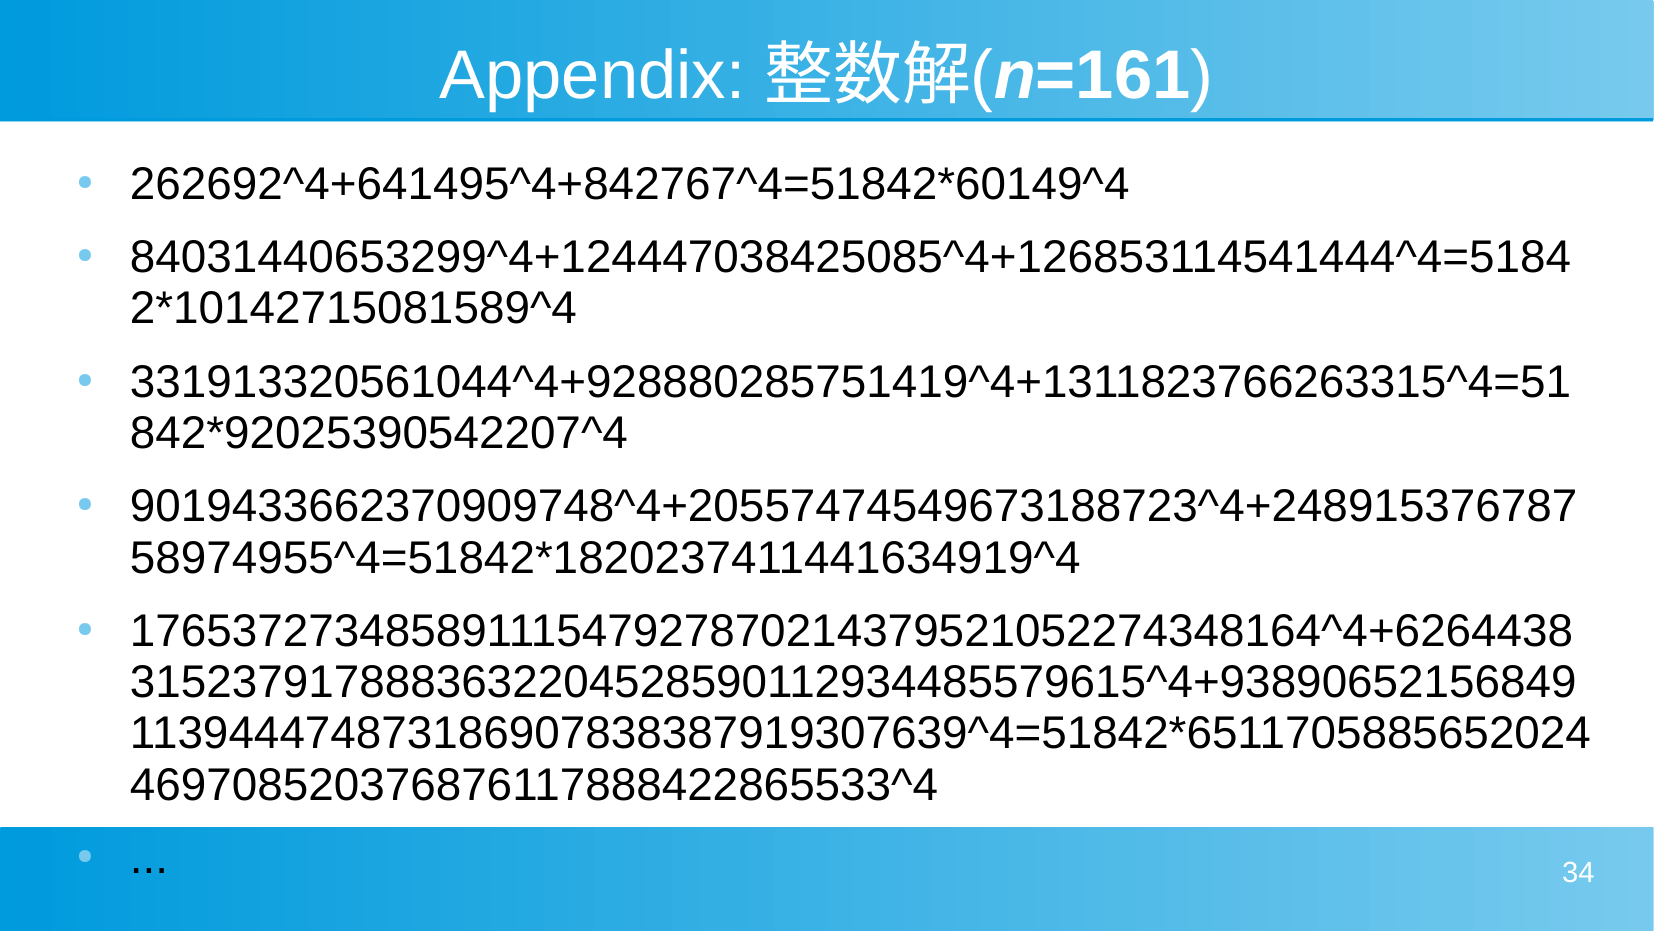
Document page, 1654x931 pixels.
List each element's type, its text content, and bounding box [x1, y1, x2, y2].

list 262692^4+641495^4+842767^4=51842*60149^4 84031440653299^4+124447038425085^4+126853114541444^4=51842*10142715081589^4 331913320561044^4+928880285751419^4+1311823766263315^4=51842*92025390542207^4 9019433662370909748^4+20557474549673188723^4+24891537678758974955^4=51842*1820237411441634919^4 17653727348589111547927870214379521052274348164^4+62644383152379178883632204528590112934485579615^4+93890652156849113944474873186907838387919307639^4=51842*6511705885652024469708520376876117888422865533^4 ... [59, 121, 1595, 857]
title Appendix: 整数解(n=161) [59, 29, 1595, 108]
